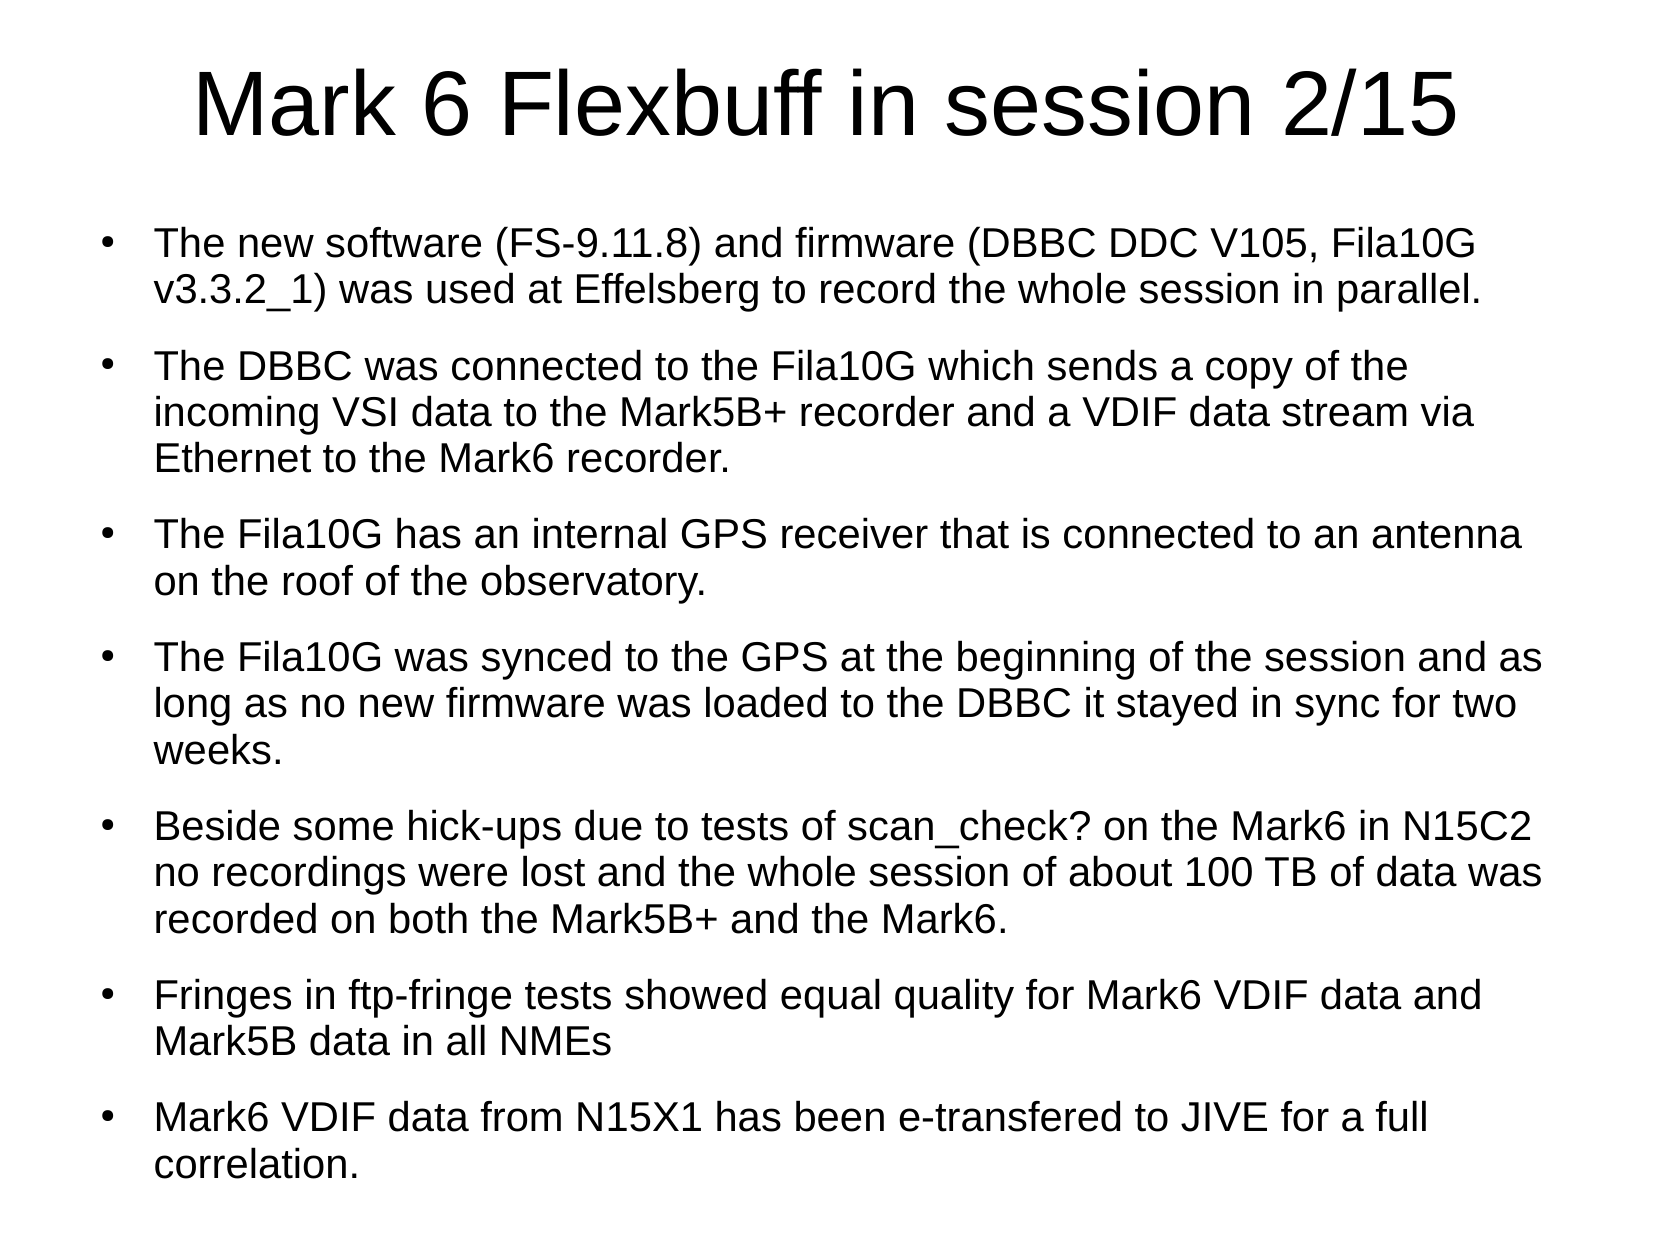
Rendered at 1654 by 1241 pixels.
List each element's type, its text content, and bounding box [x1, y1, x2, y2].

title Mark 6 Flexbuff in session 2/15 [82, 0, 1571, 208]
list The new software (FS-9.11.8) and firmware (DBBC DDC V105, Fila10G v3.3.2_1) was used at Effelsberg to record the whole session in parallel. The DBBC was connected to the Fila10G which sends a copy of the incoming VSI data to the Mark5B+ recorder and a VDIF data stream via Ethernet to the Mark6 recorder. The Fila10G has an internal GPS receiver that is connected to an antenna on the roof of the observatory. The Fila10G was synced to the GPS at the beginning of the session and as long as no new firmware was loaded to the DBBC it stayed in sync for two weeks. Beside some hick-ups due to tests of scan_check? on the Mark6 in N15C2 no recordings were lost and the whole session of about 100 TB of data was recorded on both the Mark5B+ and the Mark6. Fringes in ftp-fringe tests showed equal quality for Mark6 VDIF data and Mark5B data in all NMEs Mark6 VDIF data from N15X1 has been e-transfered to JIVE for a full correlation. [82, 219, 1571, 1188]
